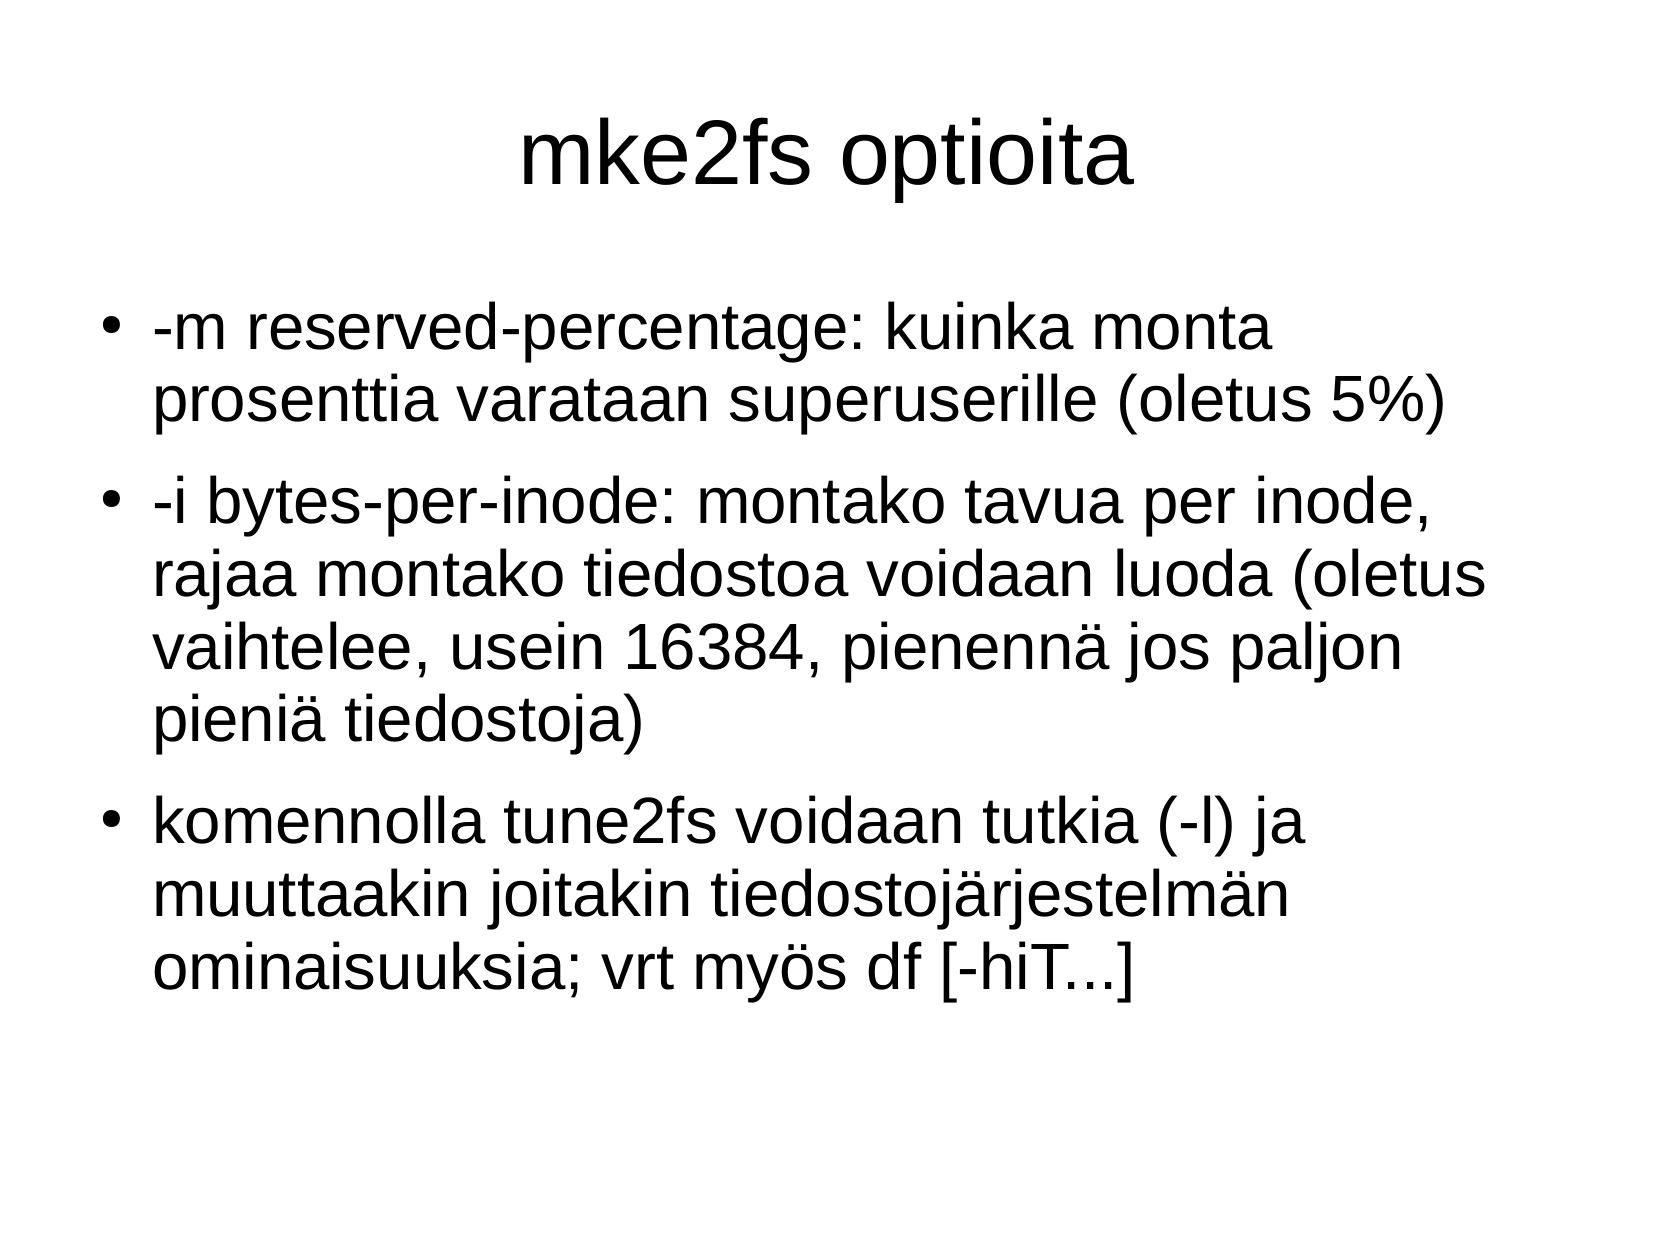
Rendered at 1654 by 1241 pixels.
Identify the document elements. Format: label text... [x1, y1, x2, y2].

title mke2fs optioita [82, 49, 1571, 257]
list -m reserved-percentage: kuinka monta prosenttia varataan superuserille (oletus 5%) -i bytes-per-inode: montako tavua per inode, rajaa montako tiedostoa voidaan luoda (oletus vaihtelee, usein 16384, pienennä jos paljon pieniä tiedostoja) komennolla tune2fs voidaan tutkia (-l) ja muuttaakin joitakin tiedostojärjestelmän ominaisuuksia; vrt myös df [-hiT...] [82, 290, 1571, 1010]
